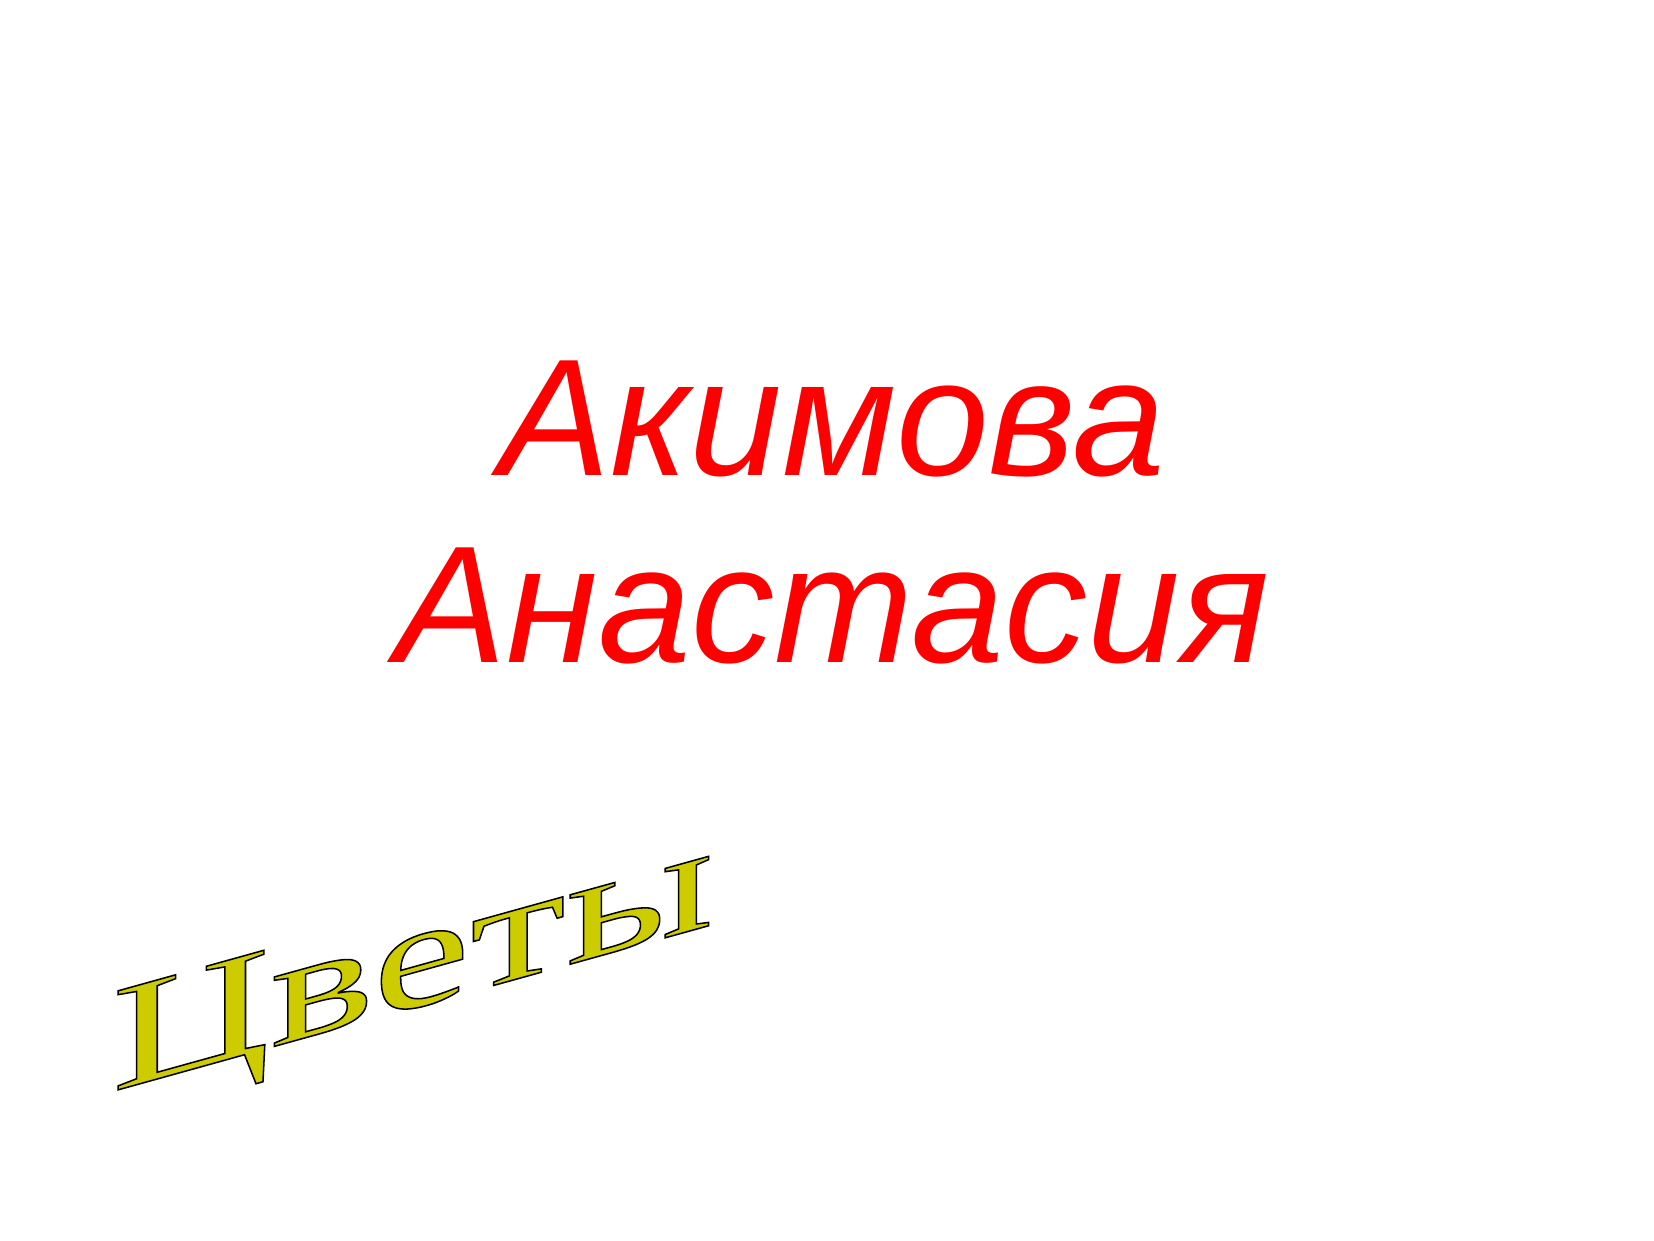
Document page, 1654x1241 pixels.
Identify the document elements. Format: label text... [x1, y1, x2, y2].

text_box Цветы [381, 930, 463, 1010]
text_box Цветы [118, 950, 265, 1090]
text_box Цветы [665, 856, 709, 938]
title Акимова Анастасия [88, 324, 1577, 698]
text_box Цветы [570, 882, 660, 965]
text_box Цветы [473, 896, 563, 986]
text_box Цветы [274, 959, 367, 1047]
